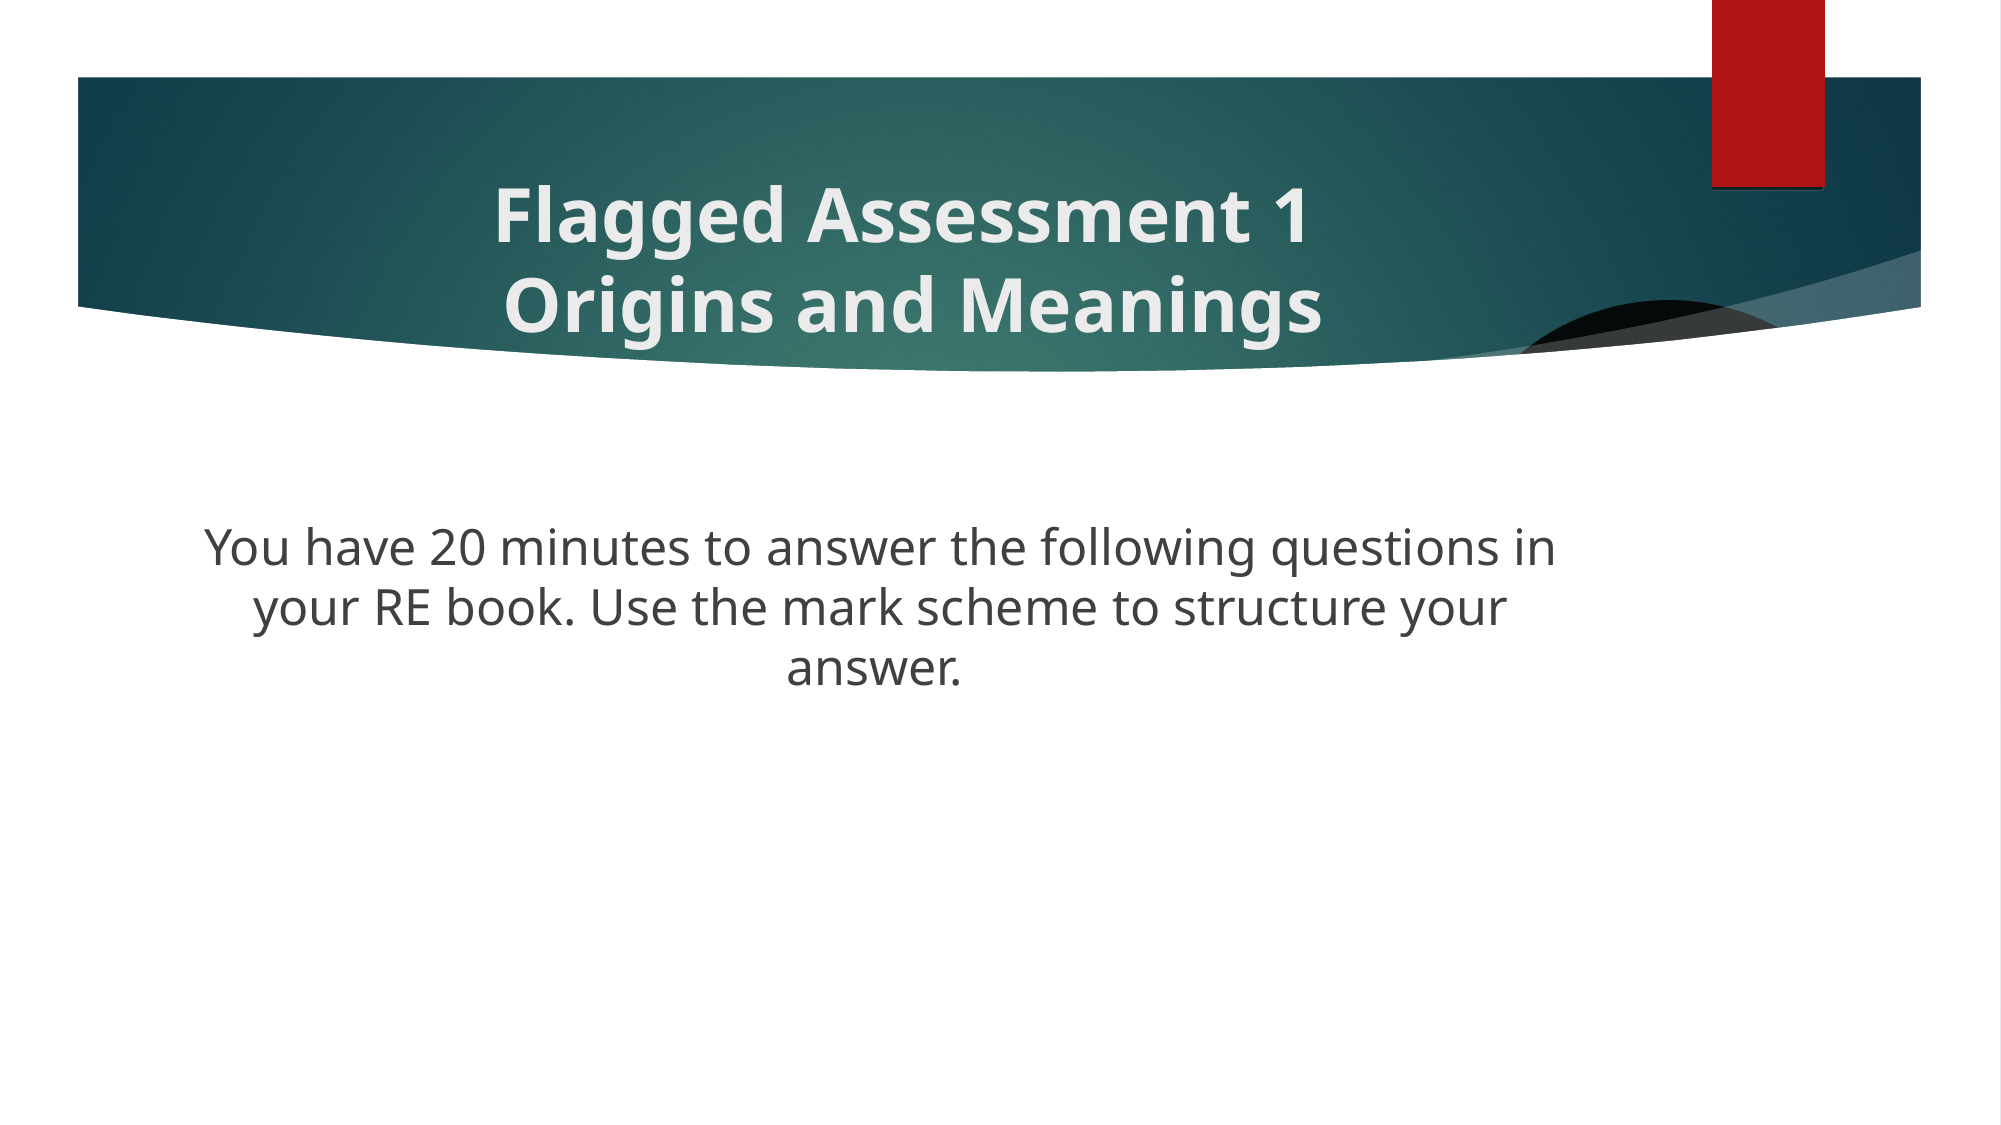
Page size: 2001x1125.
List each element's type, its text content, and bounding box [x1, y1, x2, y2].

list You have 20 minutes to answer the following questions in your RE book. Use the mark scheme to structure your answer. [189, 427, 1638, 988]
title Flagged Assessment 1 Origins and Meanings [189, 159, 1638, 276]
